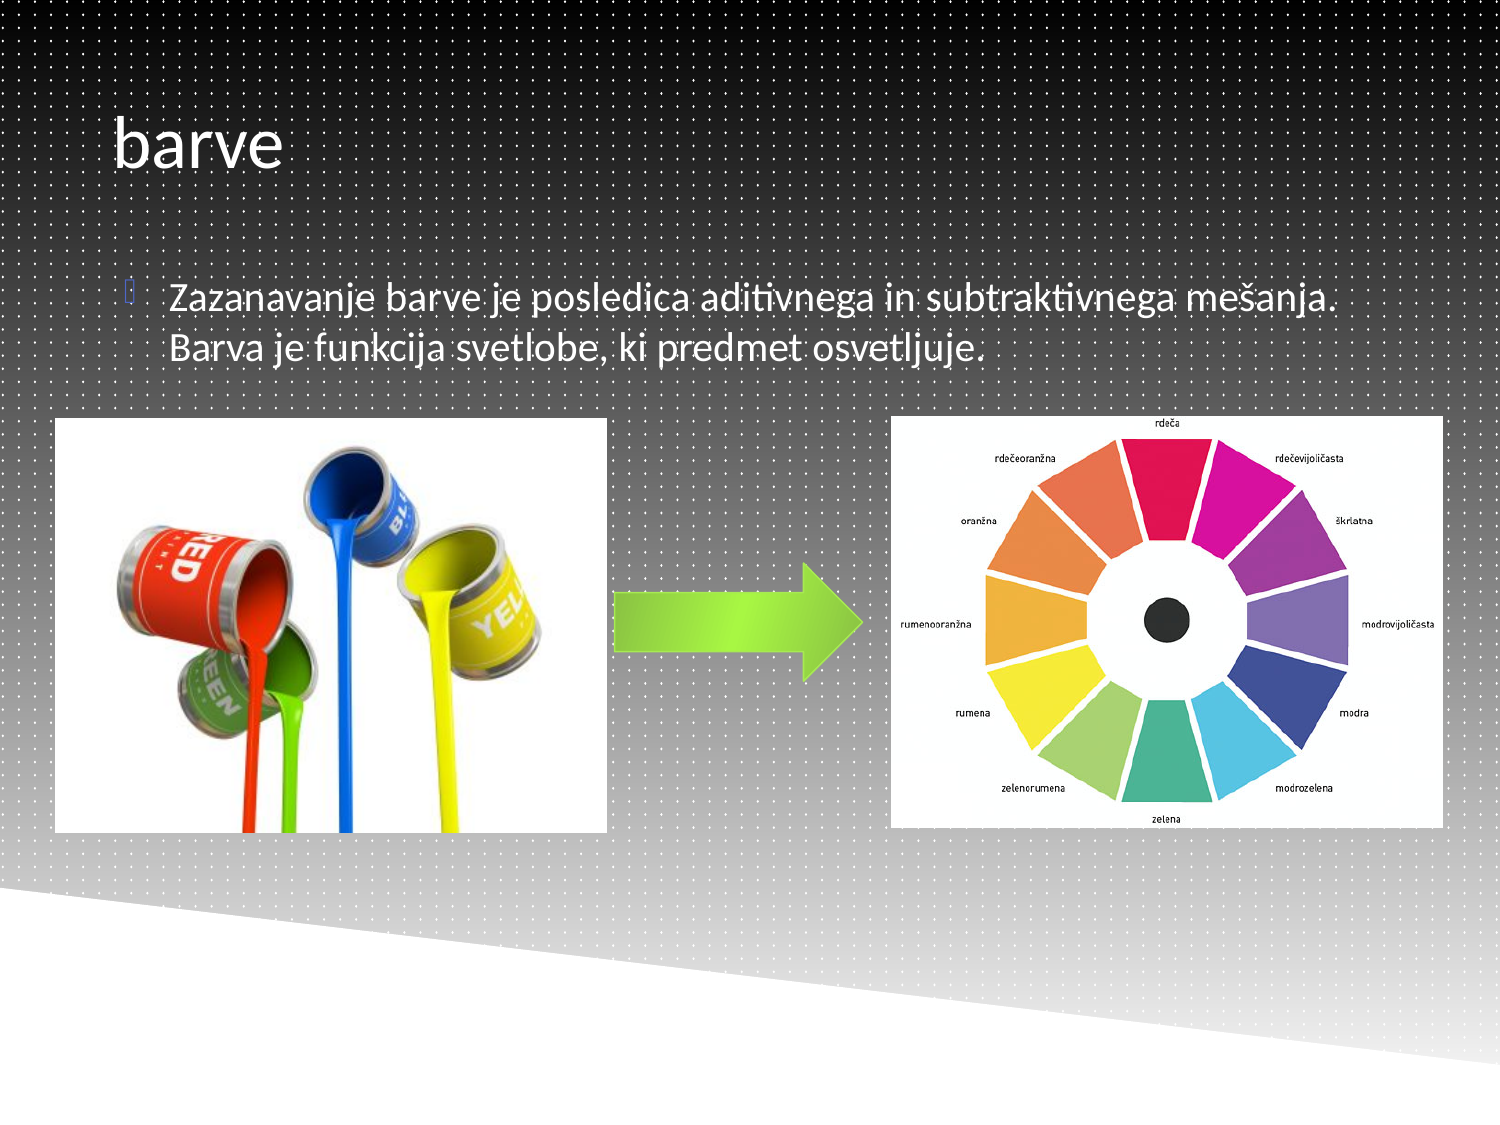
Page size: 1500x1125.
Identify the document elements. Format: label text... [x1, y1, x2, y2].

text_box [614, 563, 863, 682]
picture [55, 418, 607, 833]
list Zazanavanje barve je posledica aditivnega in subtraktivnega mešanja. Barva je funkcija svetlobe, ki predmet osvetljuje. [112, 262, 1388, 875]
picture [891, 416, 1443, 828]
title barve [112, 45, 1388, 233]
